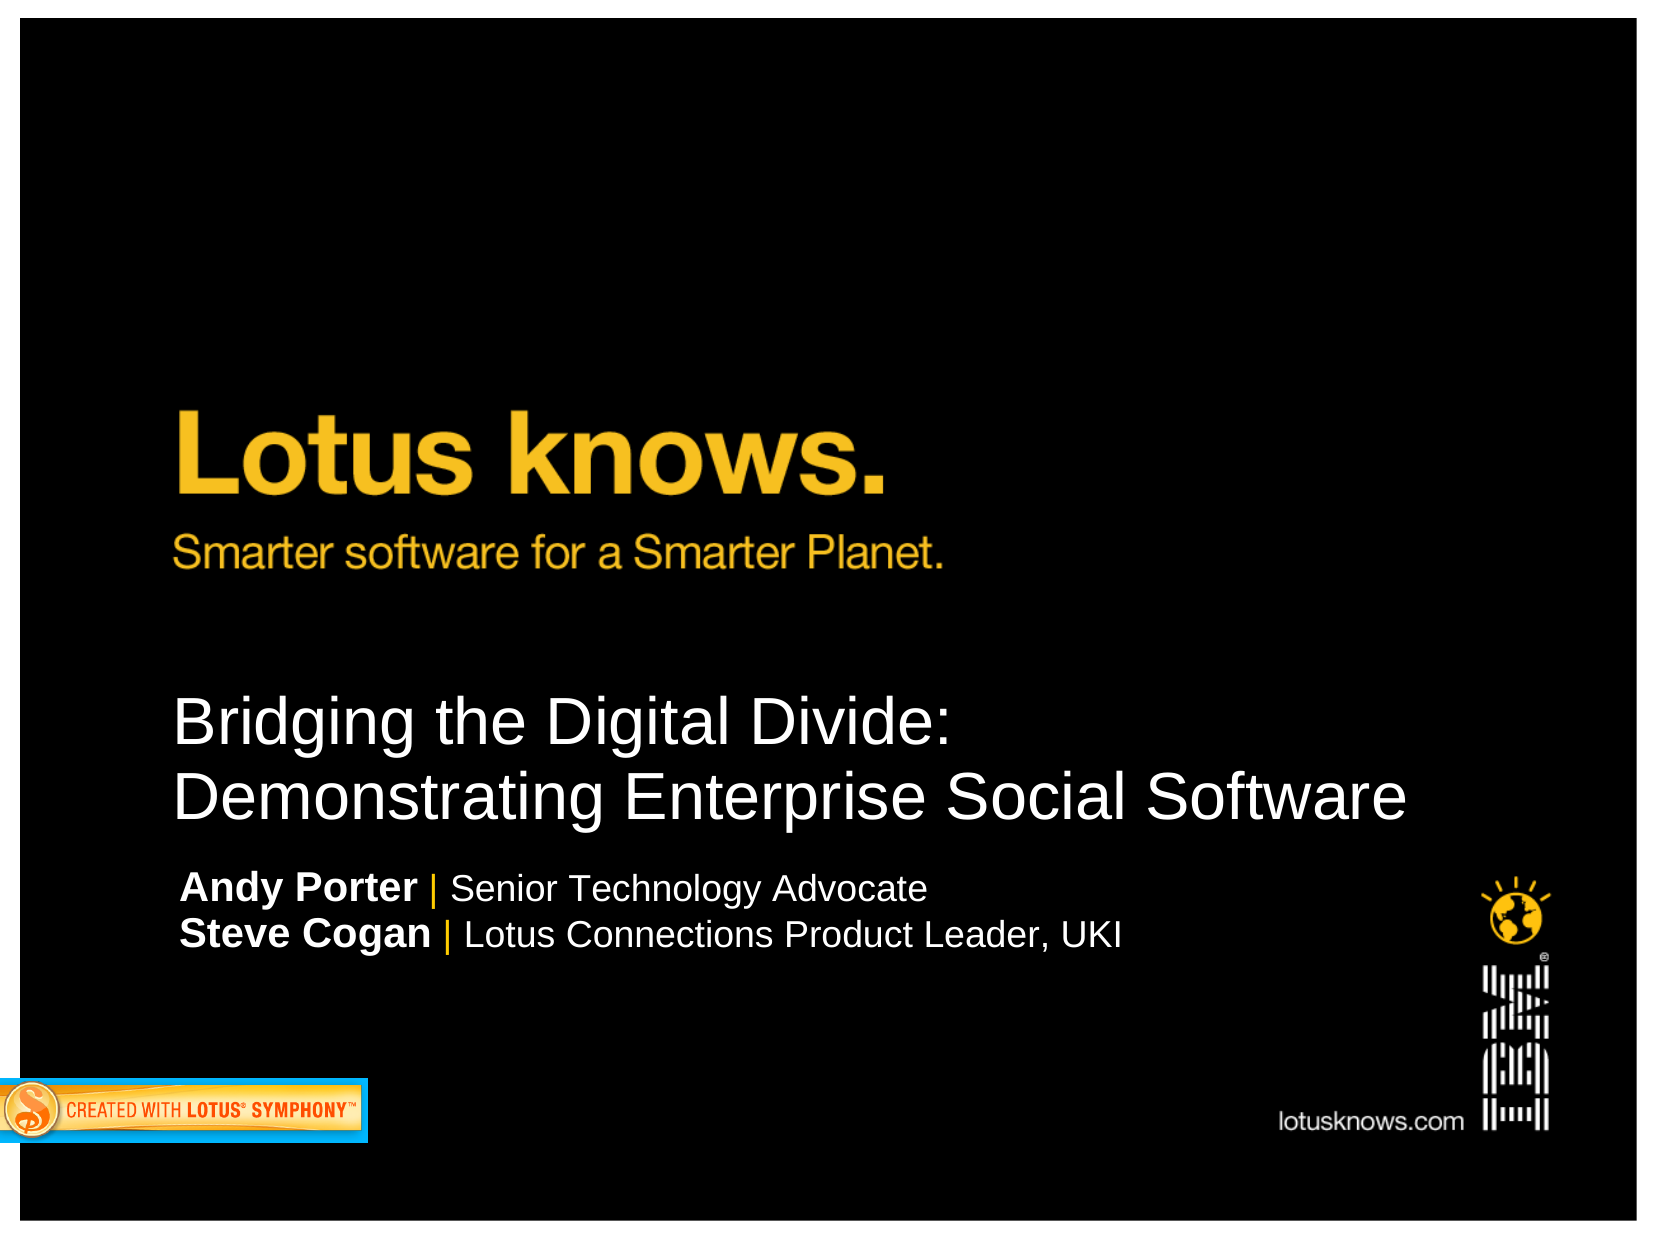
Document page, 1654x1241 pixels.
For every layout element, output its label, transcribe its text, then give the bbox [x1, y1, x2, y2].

picture [0, 1082, 361, 1137]
picture [32, 26, 1620, 1215]
title Bridging the Digital Divide: Demonstrating Enterprise Social Software [172, 622, 1599, 834]
text_box Andy Porter | Senior Technology Advocate Steve Cogan | Lotus Connections Product Leader, UKI [179, 863, 1223, 968]
